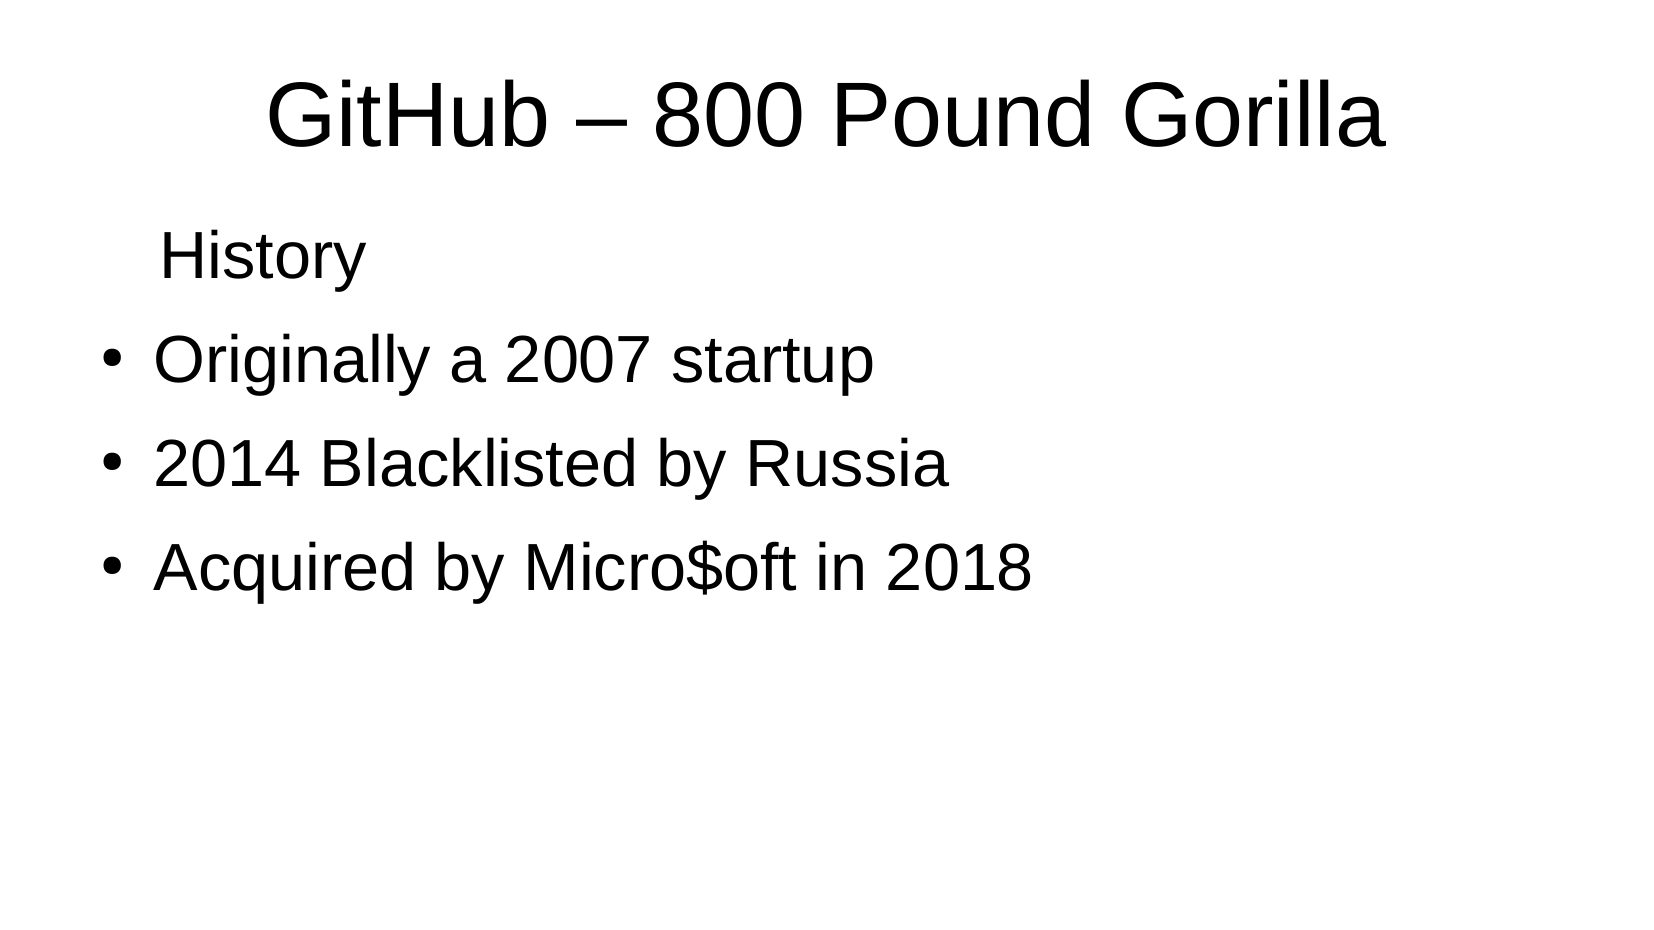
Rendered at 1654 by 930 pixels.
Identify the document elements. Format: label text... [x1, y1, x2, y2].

list History Originally a 2007 startup 2014 Blacklisted by Russia Acquired by Micro$oft in 2018 [82, 217, 1571, 757]
title GitHub – 800 Pound Gorilla [82, 37, 1571, 193]
